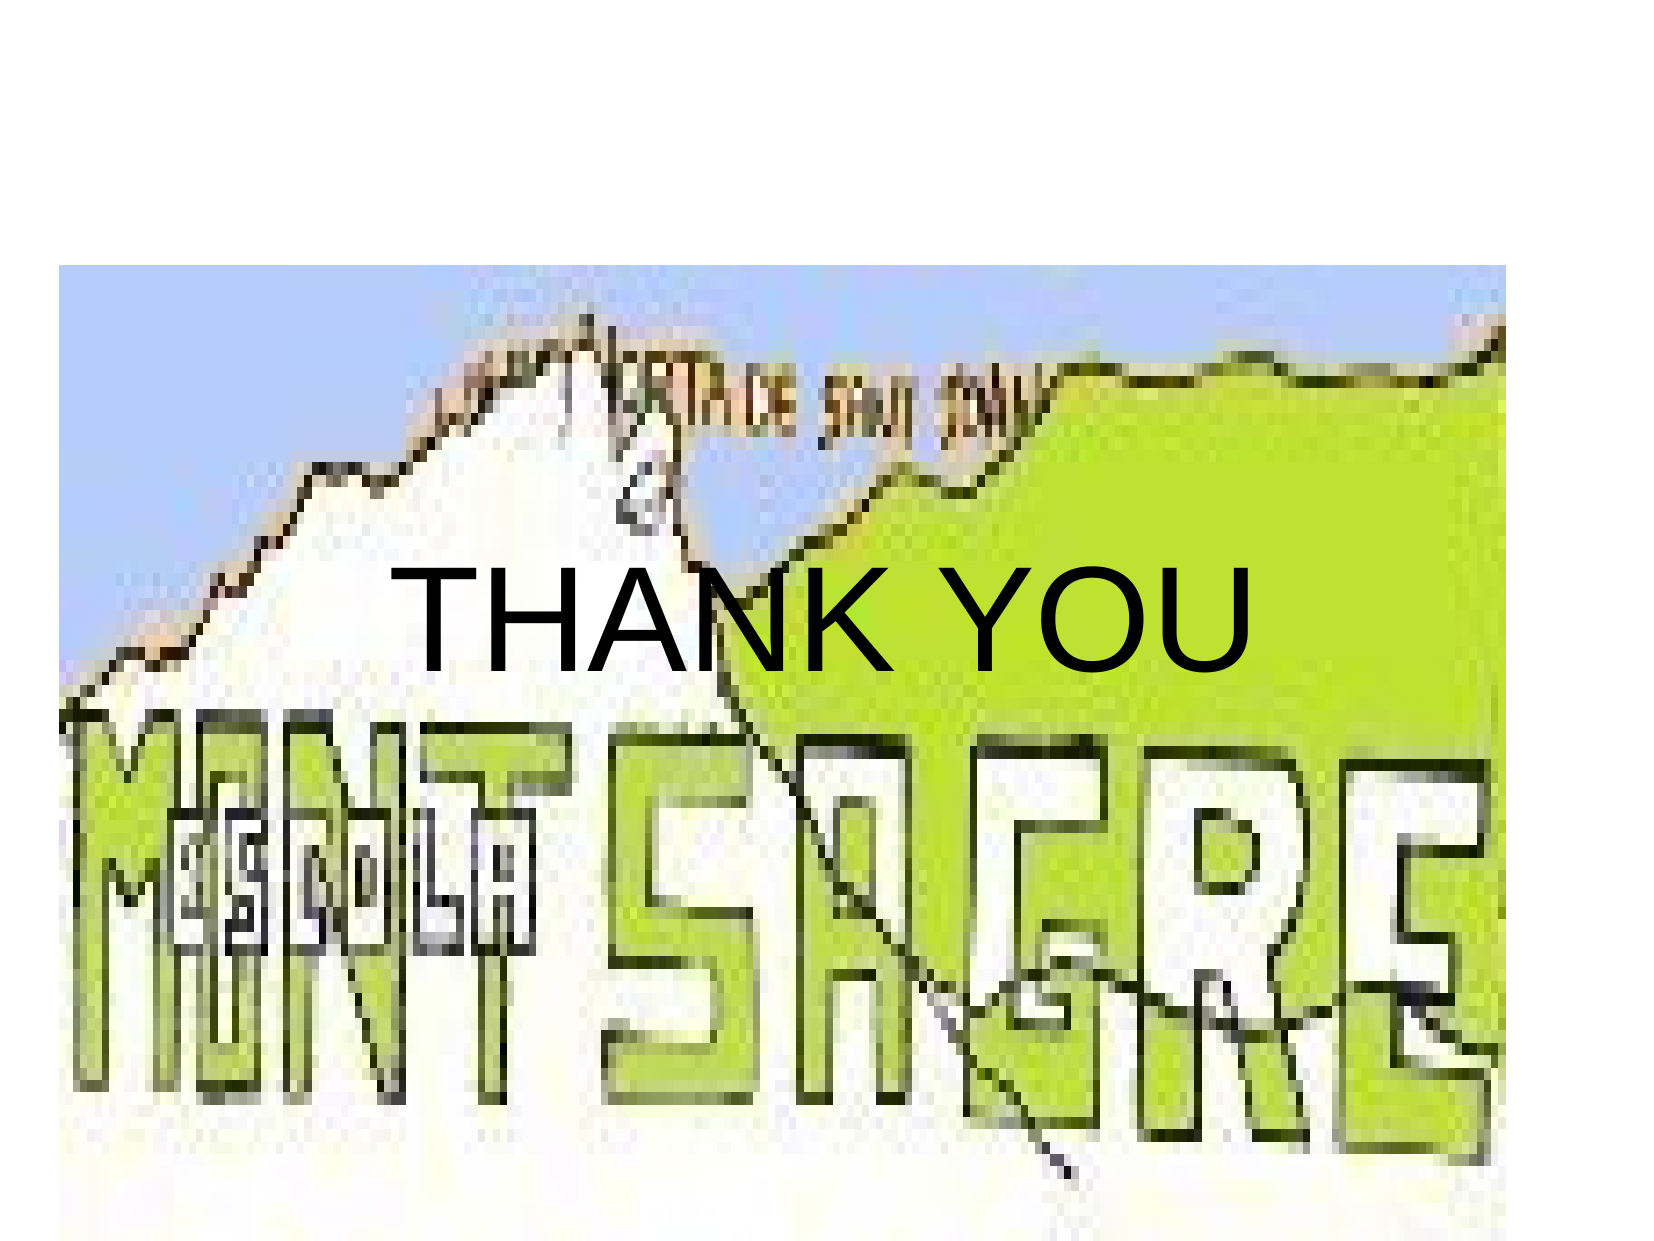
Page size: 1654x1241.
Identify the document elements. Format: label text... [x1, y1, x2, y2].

list THANK YOU [76, 118, 1565, 1123]
picture [59, 265, 1506, 1241]
